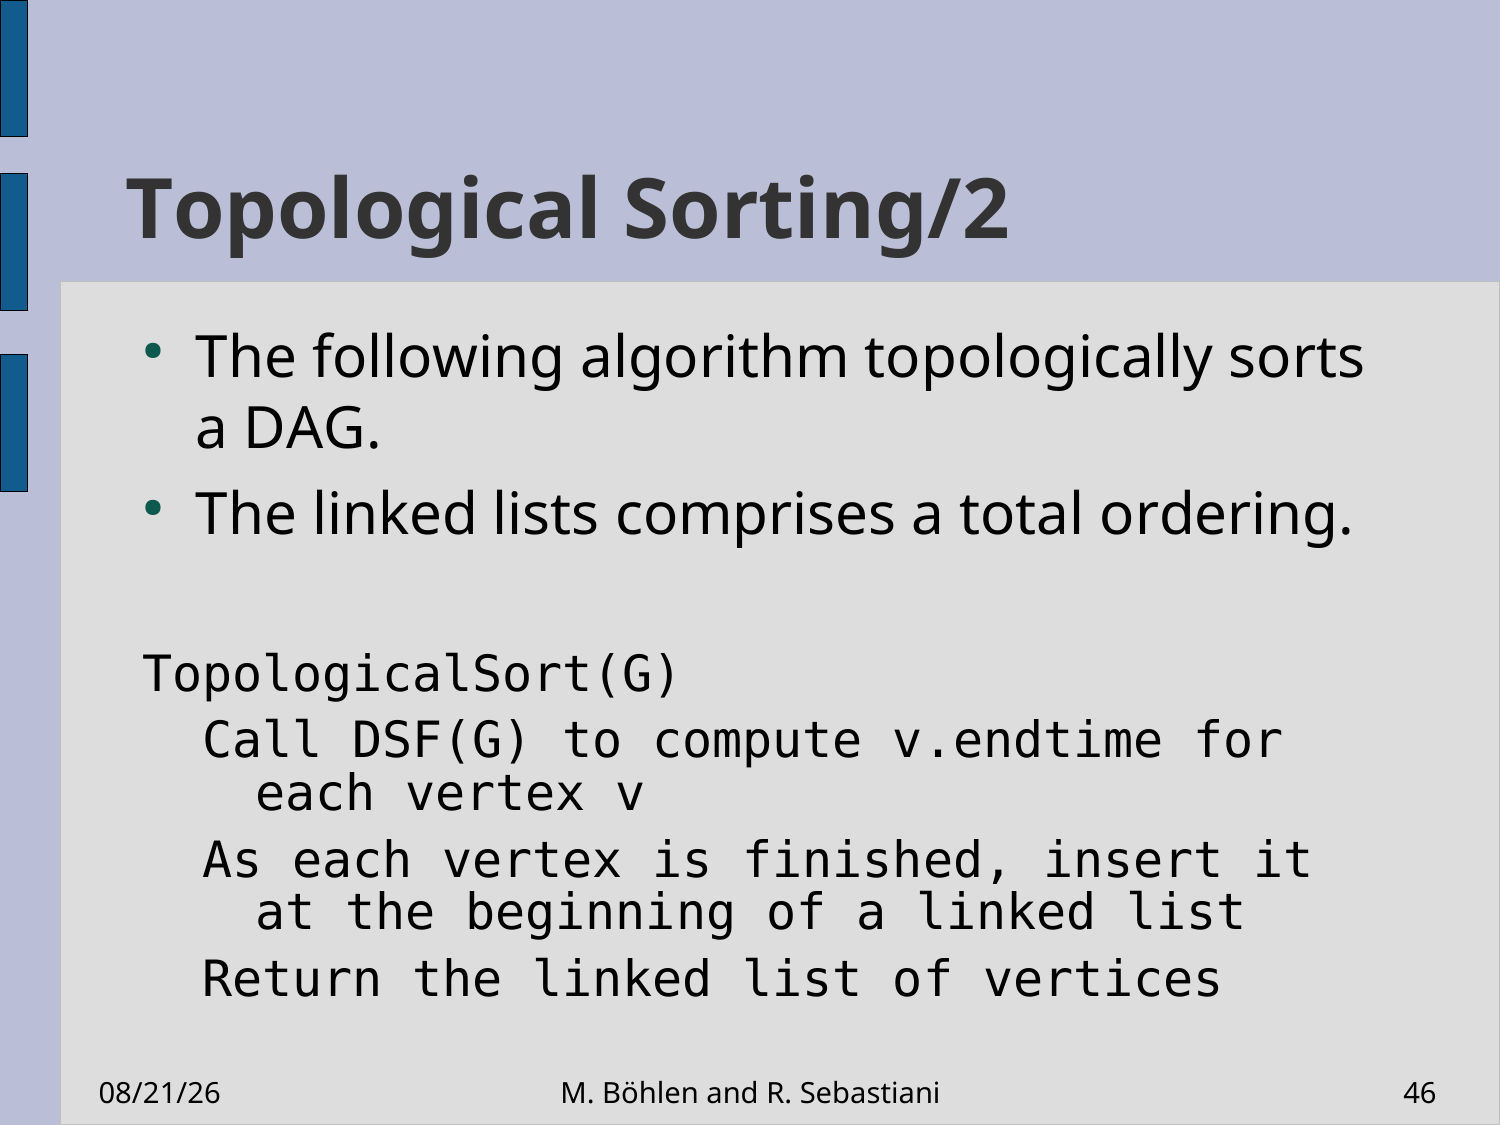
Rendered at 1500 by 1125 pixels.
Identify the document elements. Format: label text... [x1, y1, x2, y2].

title Topological Sorting/2 [110, 67, 1392, 271]
list The following algorithm topologically sorts a DAG. The linked lists comprises a total ordering. TopologicalSort(G) Call DSF(G) to compute v.endtime for each vertex v As each vertex is finished, insert it at the beginning of a linked list Return the linked list of vertices [110, 312, 1392, 1105]
